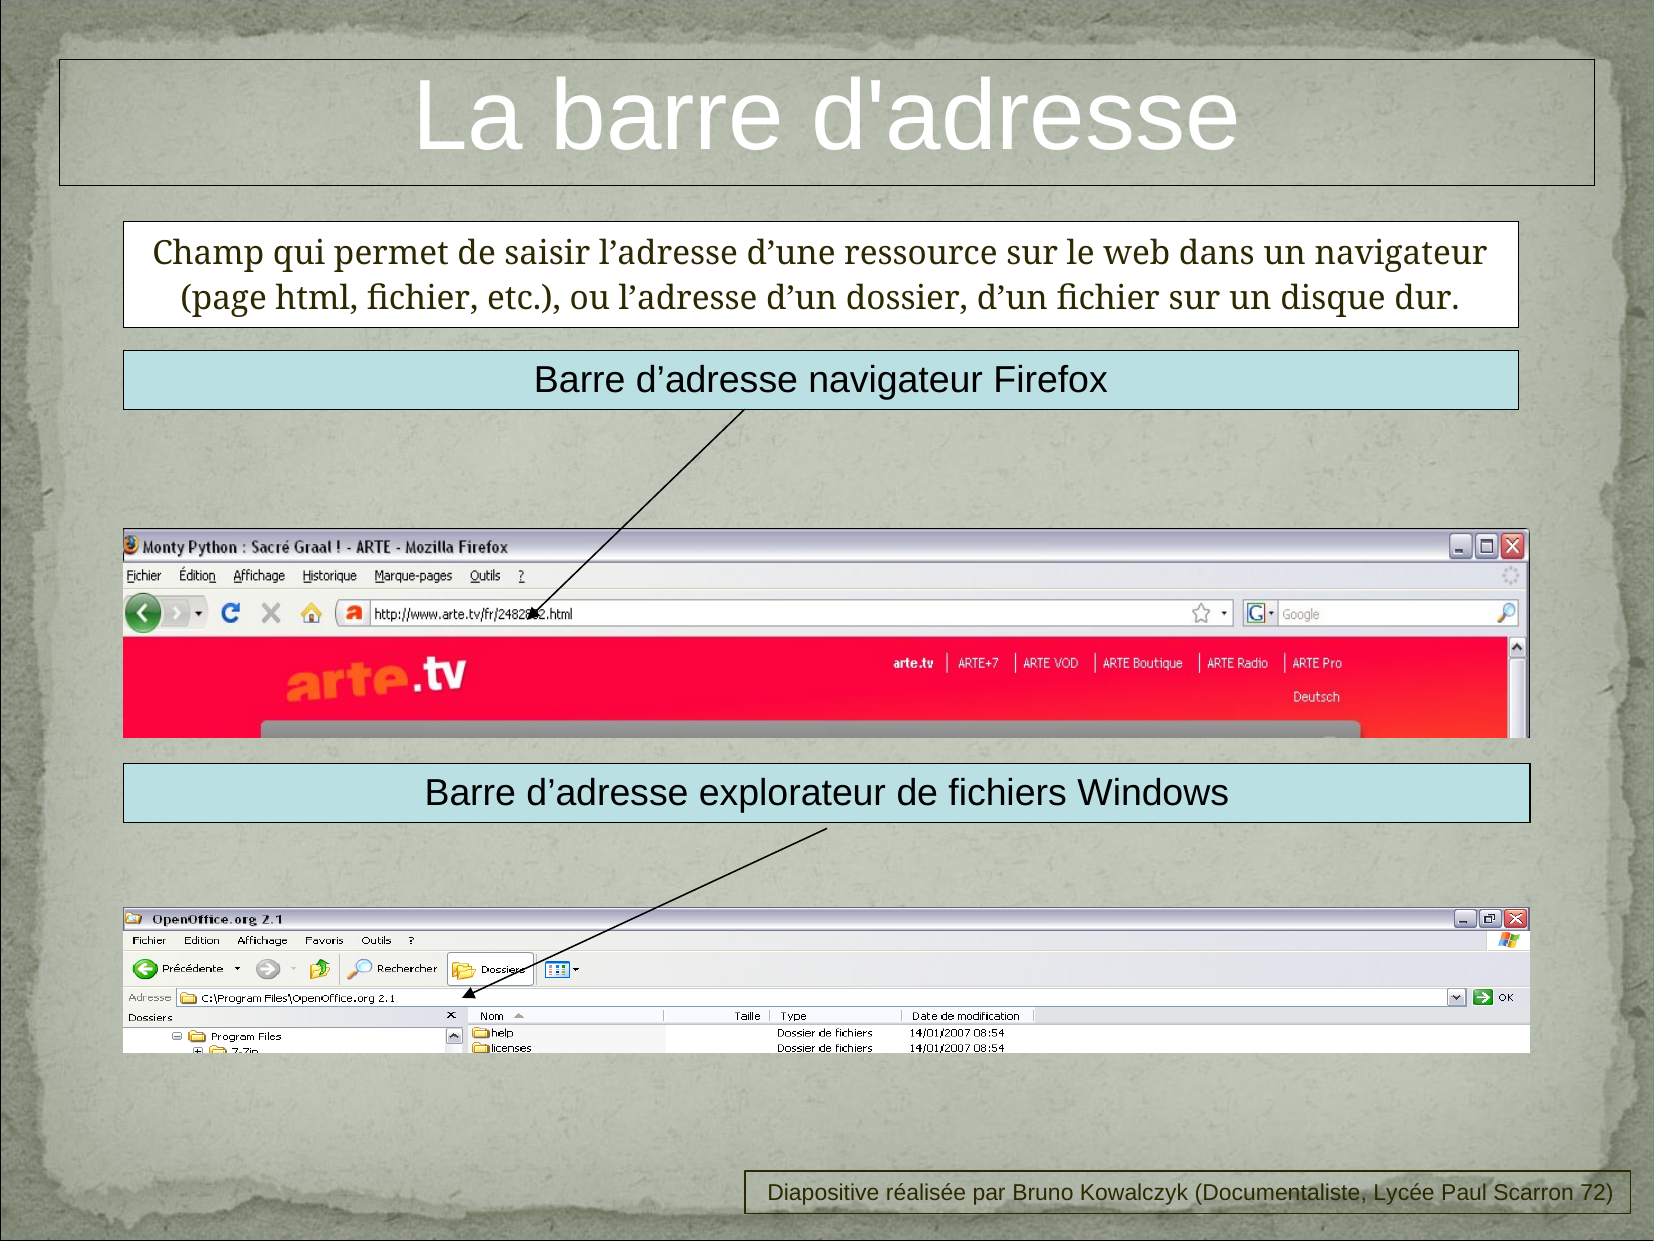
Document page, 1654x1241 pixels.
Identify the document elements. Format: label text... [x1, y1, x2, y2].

text_box Barre d’adresse explorateur de fichiers Windows [123, 763, 1531, 823]
picture [0, 0, 1654, 1241]
text_box Champ qui permet de saisir l’adresse d’une ressource sur le web dans un navigateur (page html, fichier, etc.), ou l’adresse d’un dossier, d’un fichier sur un disque dur. [123, 221, 1519, 328]
text_box Diapositive réalisée par Bruno Kowalczyk (Documentaliste, Lycée Paul Scarron 72) [744, 1170, 1631, 1214]
text_box Barre d’adresse navigateur Firefox [123, 350, 1519, 410]
text_box La barre d'adresse [59, 59, 1595, 186]
